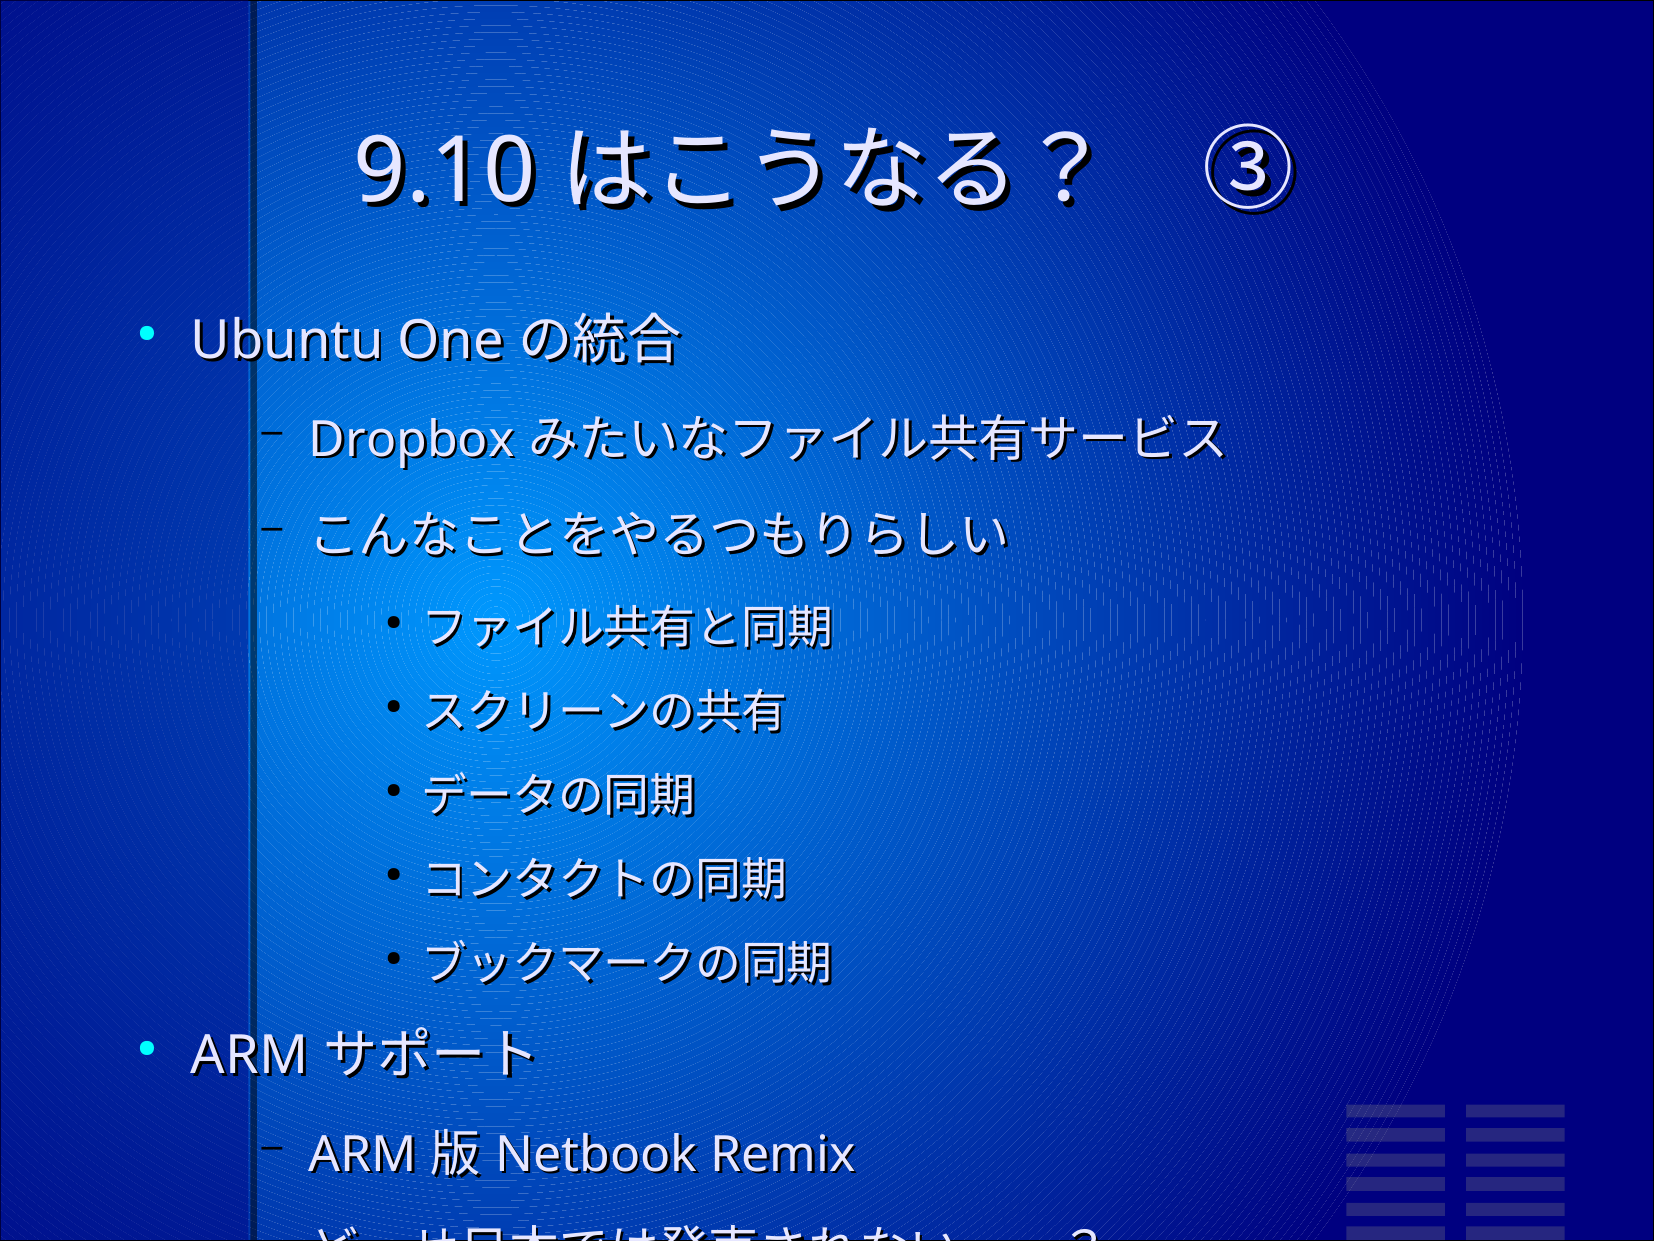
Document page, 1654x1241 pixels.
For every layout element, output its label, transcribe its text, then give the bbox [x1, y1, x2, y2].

list Ubuntu Oneの統合 Dropboxみたいなファイル共有サービス こんなことをやるつもりらしい ファイル共有と同期 スクリーンの共有 データの同期 コンタクトの同期 ブックマークの同期 ARMサポート ARM版Netbook Remix どーせ日本では発売されない……？ [119, 295, 1533, 1164]
title 9.10はこうなる？ ③ [118, 58, 1531, 266]
